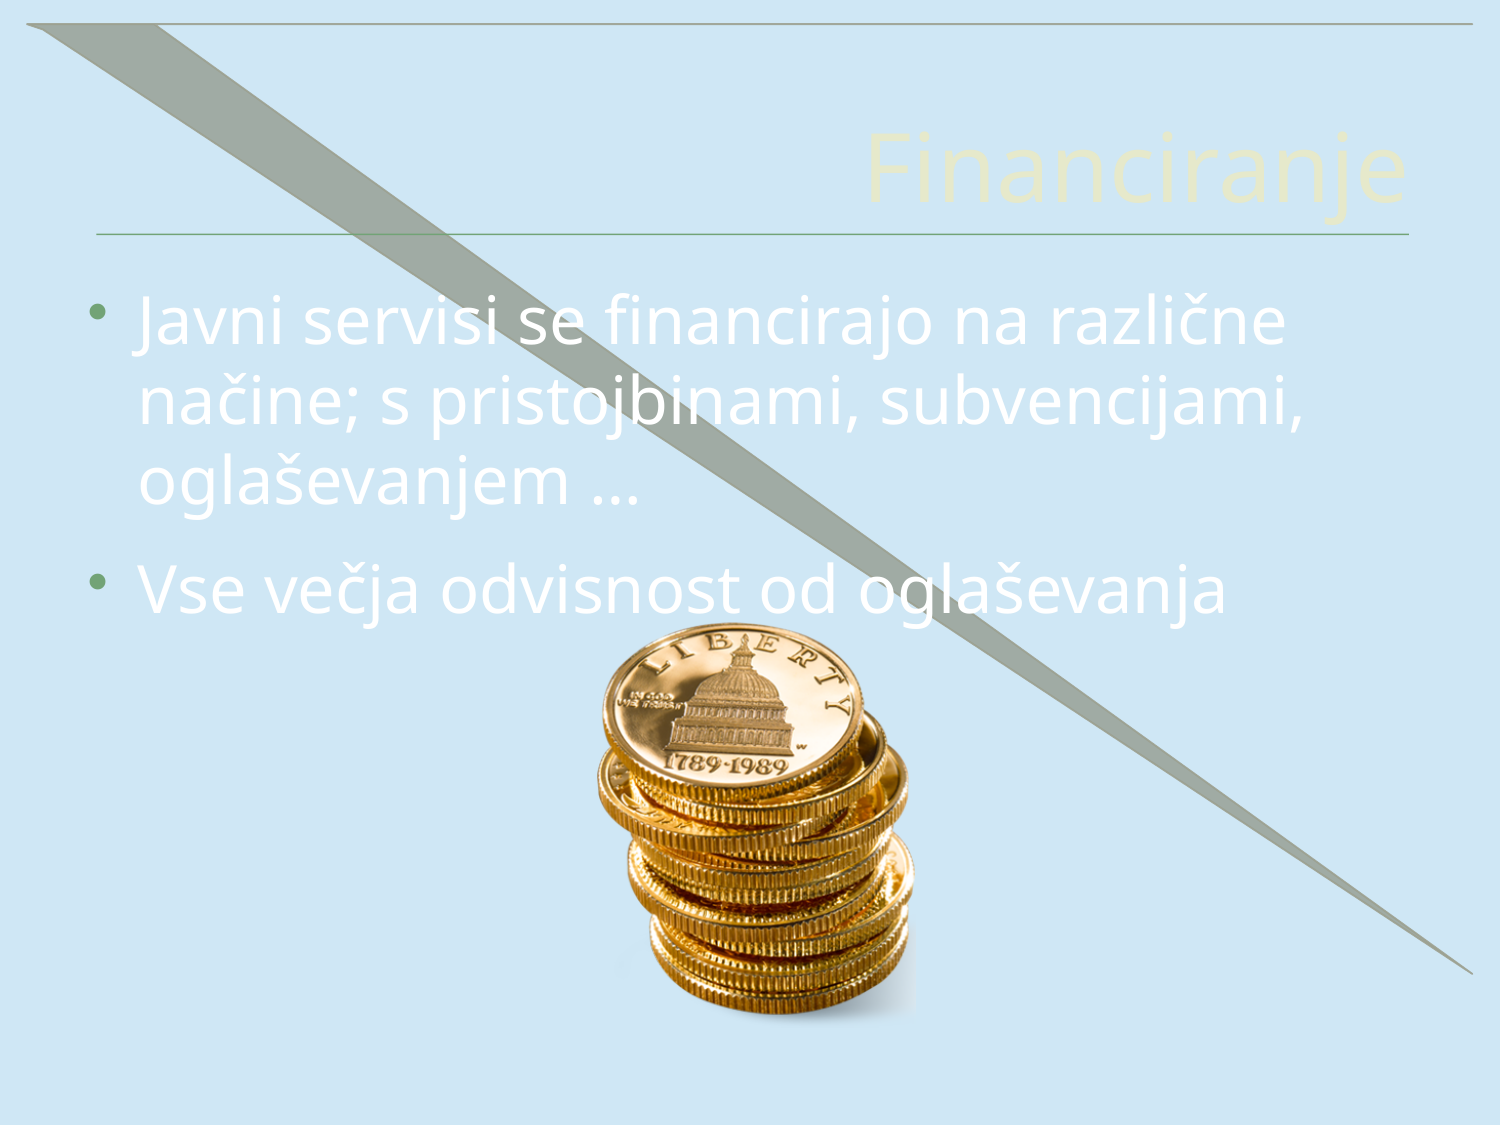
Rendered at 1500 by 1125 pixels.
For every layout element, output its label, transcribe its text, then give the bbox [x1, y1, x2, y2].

picture [596, 621, 916, 1028]
list Javni servisi se financirajo na različne načine; s pristojbinami, subvencijami, oglaševanjem … Vse večja odvisnost od oglaševanja [75, 270, 1425, 1013]
title Financiranje [75, 41, 1425, 230]
